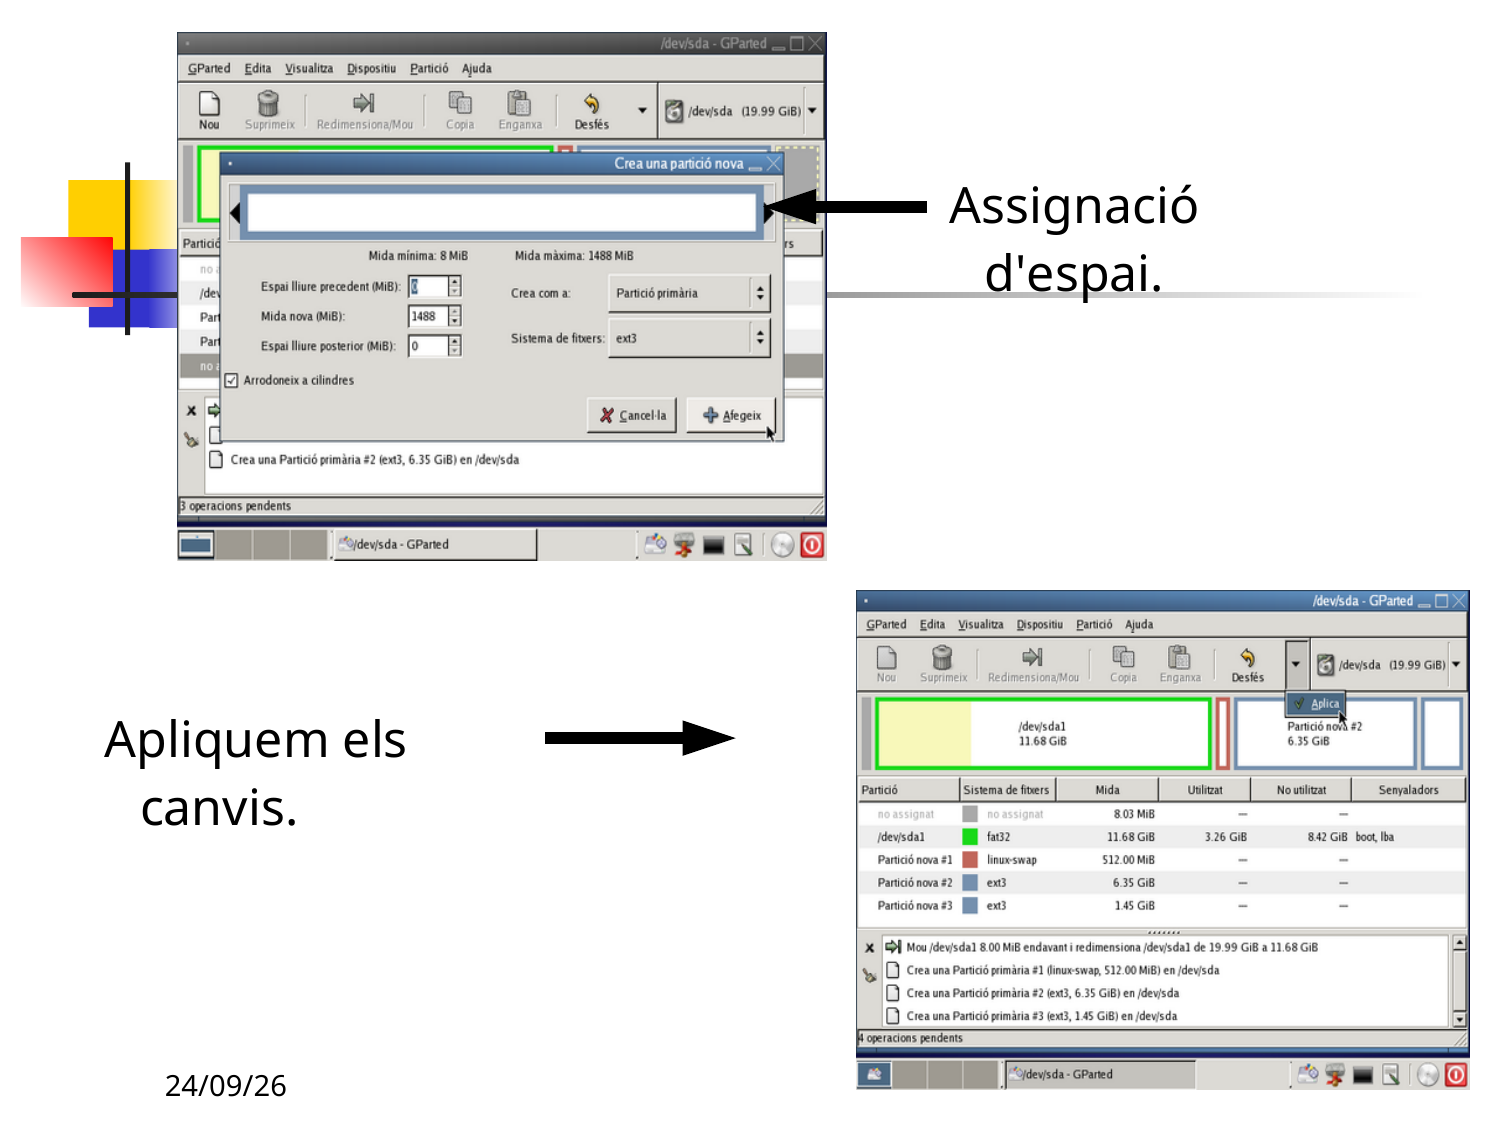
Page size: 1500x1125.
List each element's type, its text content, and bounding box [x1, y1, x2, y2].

picture [177, 32, 827, 562]
picture [856, 590, 1470, 1090]
text_box Apliquem els canvis. [54, 696, 585, 772]
text_box Assignació d'espai. [899, 162, 1390, 238]
